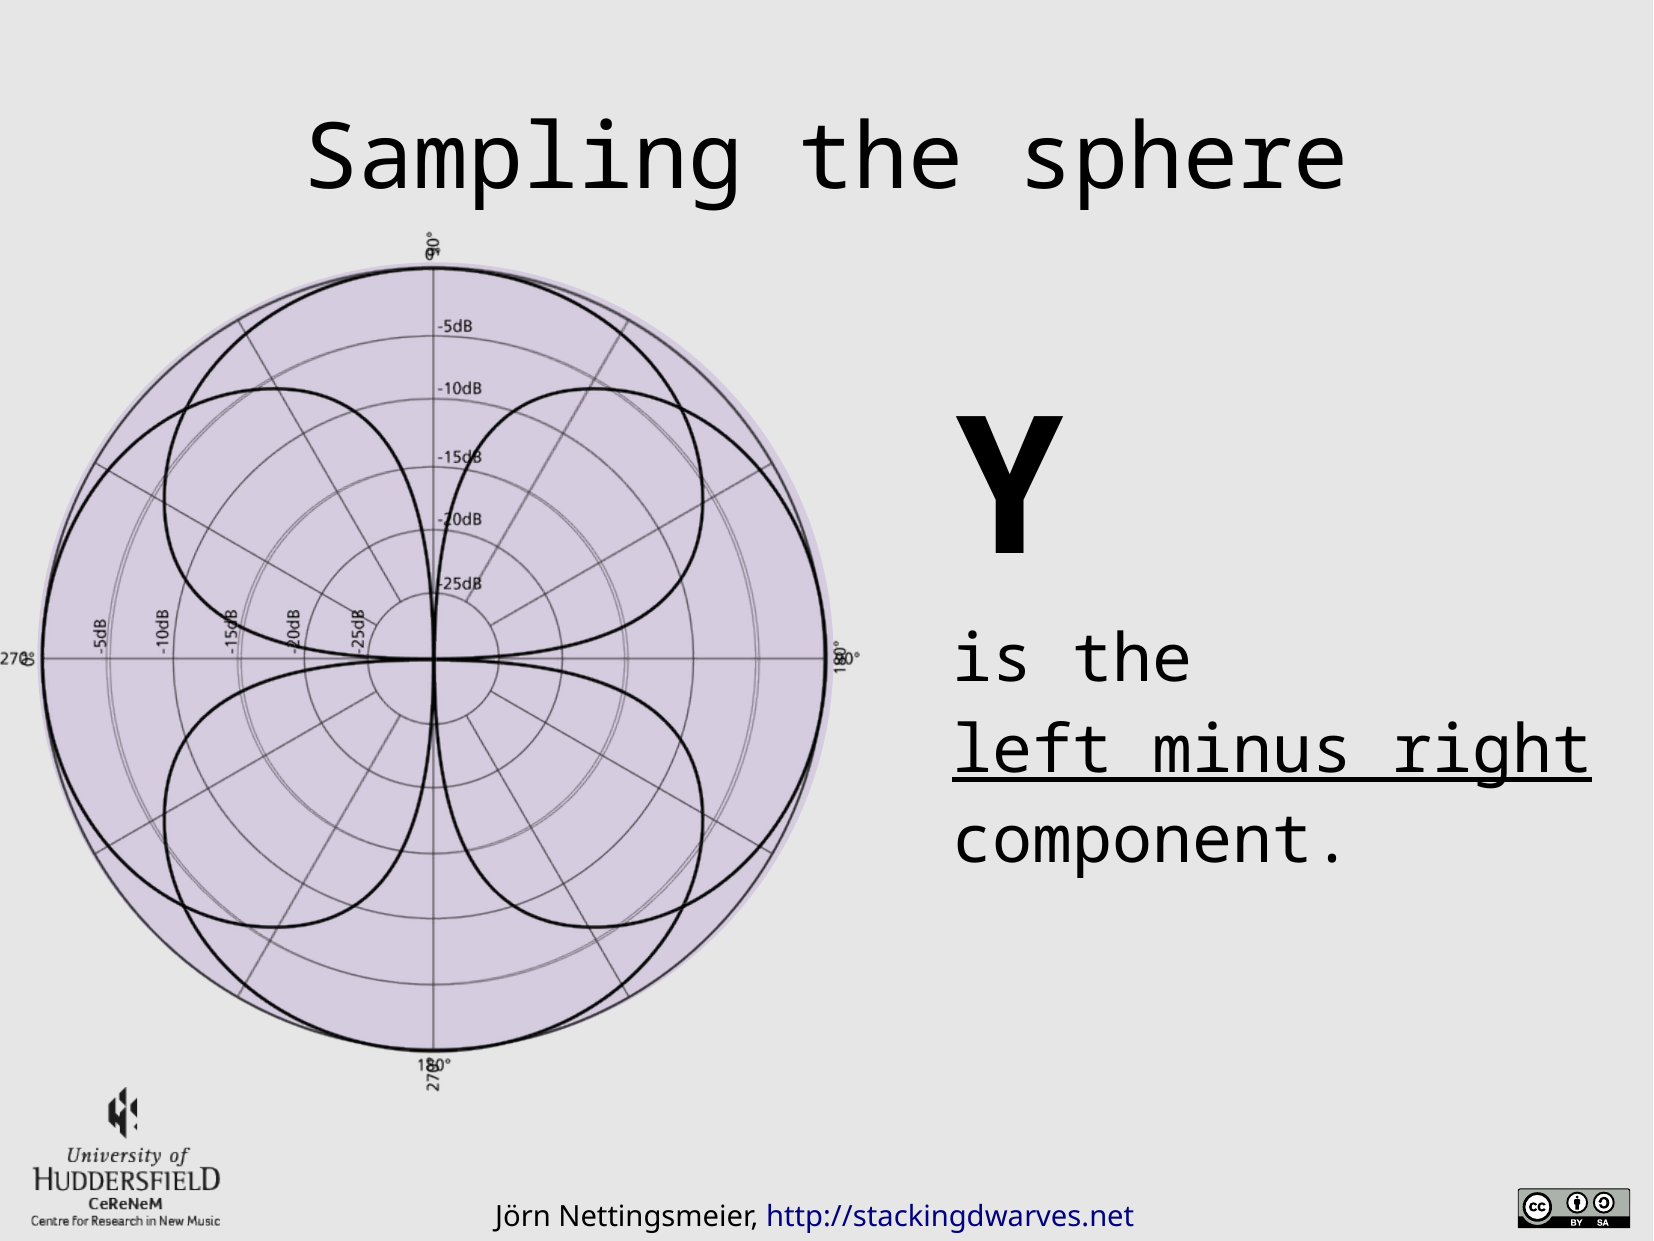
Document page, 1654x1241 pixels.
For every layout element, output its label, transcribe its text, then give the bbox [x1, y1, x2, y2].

title Sampling the sphere [82, 45, 1571, 261]
picture [0, 212, 880, 1229]
text_box Y is the left minus right component. [937, 341, 1653, 1129]
